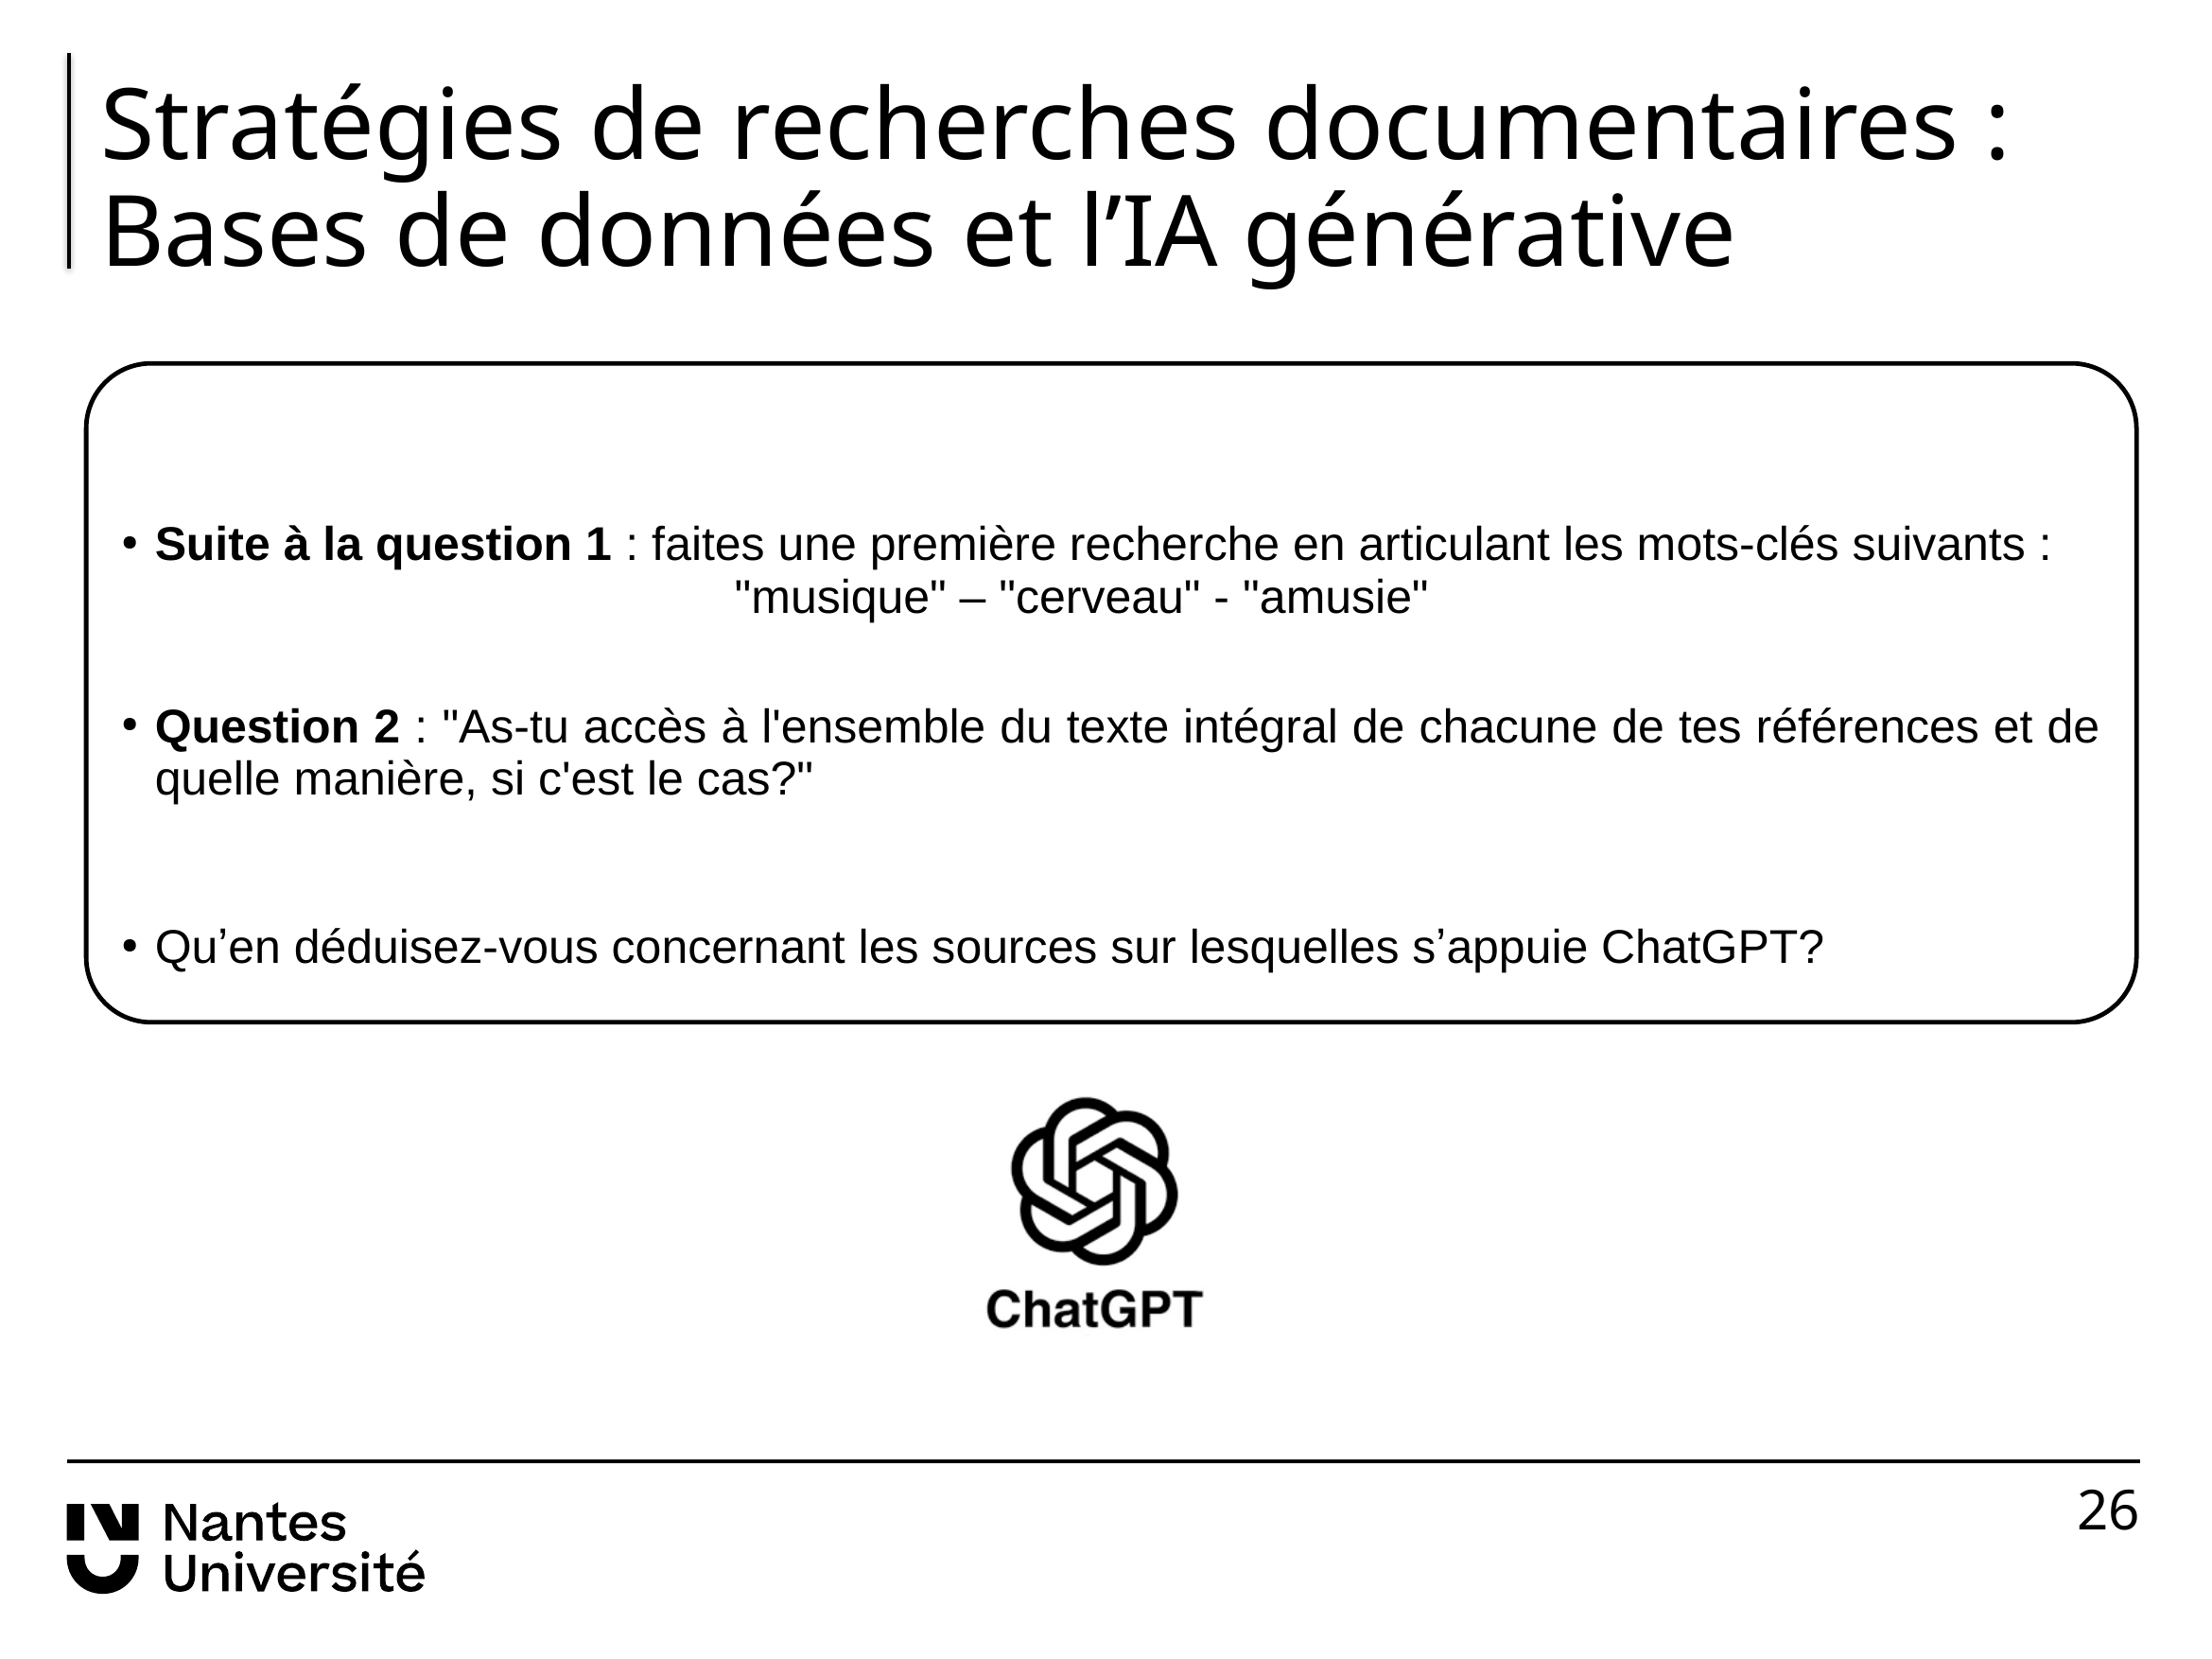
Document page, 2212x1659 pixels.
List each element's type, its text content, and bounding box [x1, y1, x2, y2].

slide_number <numéro> [1815, 1478, 2140, 1546]
title Stratégies de recherches documentaires : Bases de données et l’IA générative [100, 106, 2023, 256]
text_box Suite à la question 1 : faites une première recherche en articulant les mots-clés suivants : "musique" – "cerveau" - "amusie" Question 2 : "As-tu accès à l'ensemble du texte intégral de chacune de tes références et de quelle manière, si c'est le cas?" Quʼen déduisez-vous concernant les sources sur lesquelles sʼappuie ChatGPT? [86, 363, 2137, 1022]
picture [942, 1065, 1245, 1369]
